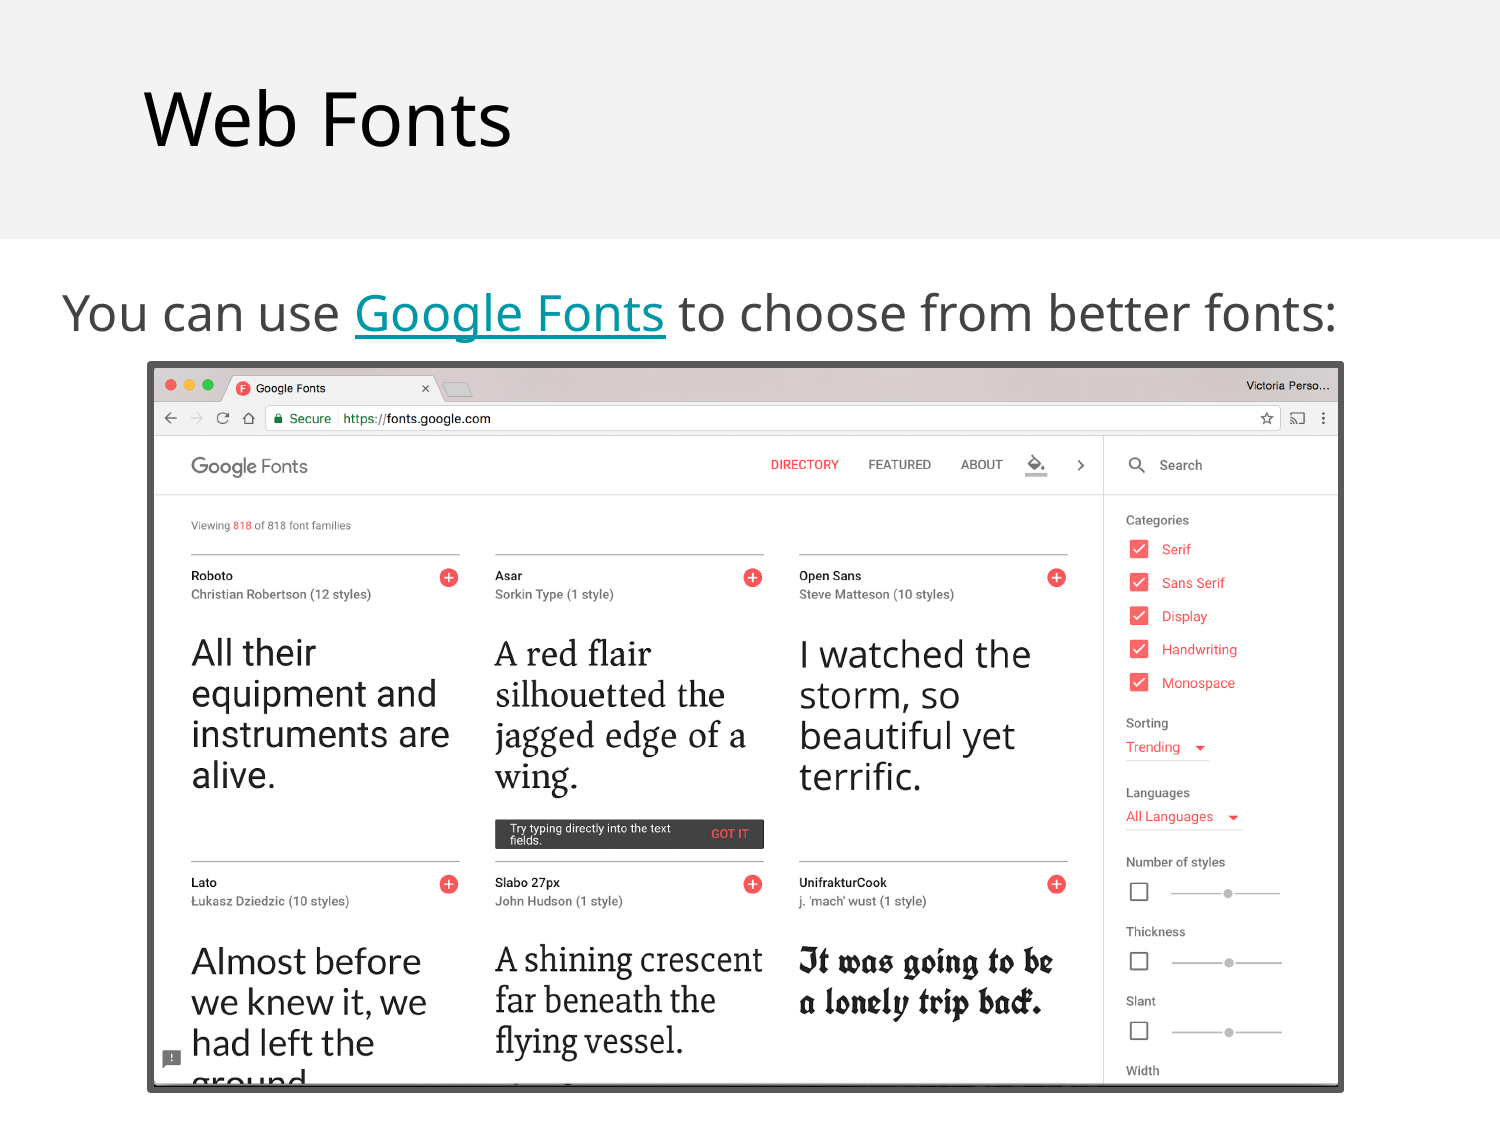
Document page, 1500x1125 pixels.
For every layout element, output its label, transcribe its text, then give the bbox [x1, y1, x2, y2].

picture [153, 367, 1339, 1087]
title Web Fonts [128, 56, 1372, 183]
list You can use Google Fonts to choose from better fonts: [47, 255, 1372, 361]
